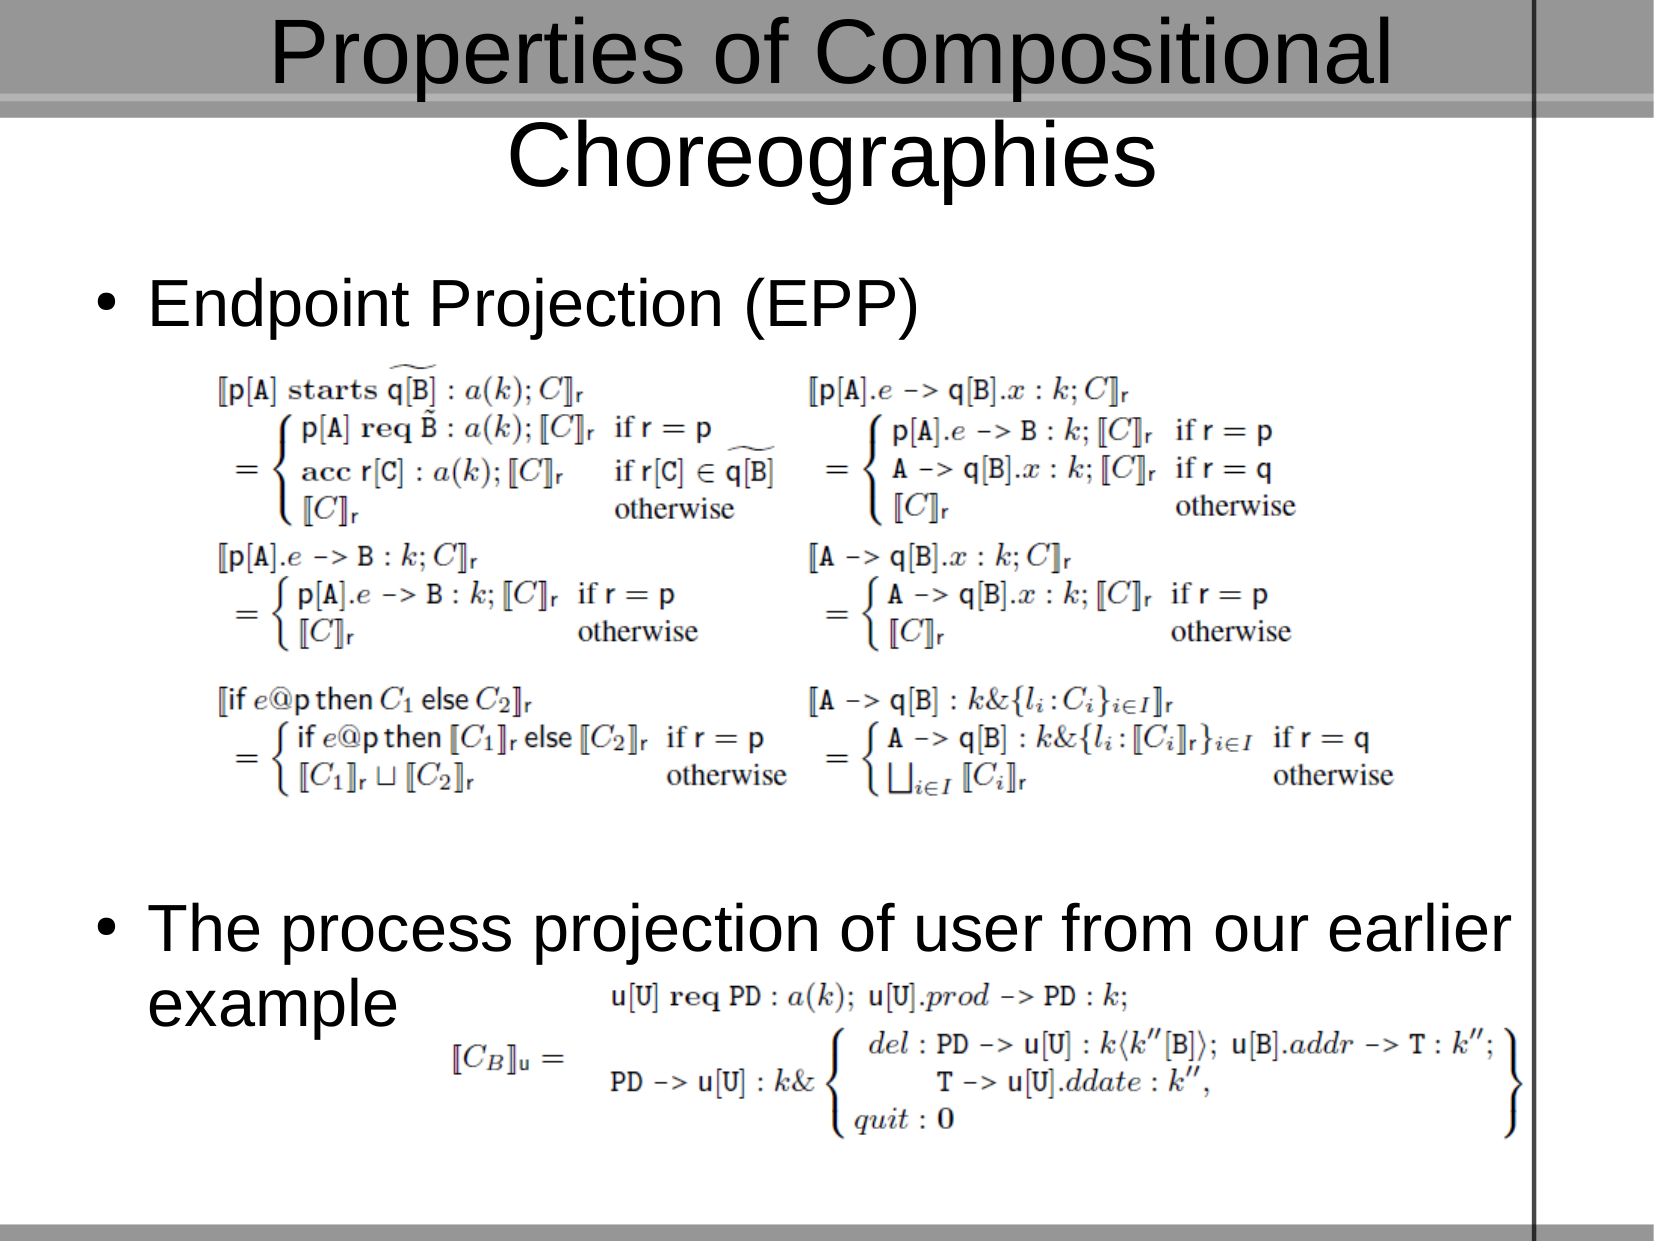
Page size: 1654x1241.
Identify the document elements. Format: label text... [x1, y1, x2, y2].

title Properties of Compositional Choreographies [88, 0, 1577, 207]
list Endpoint Projection (EPP) The process projection of user from our earlier example [76, 265, 1565, 1085]
picture [0, 0, 1654, 1241]
